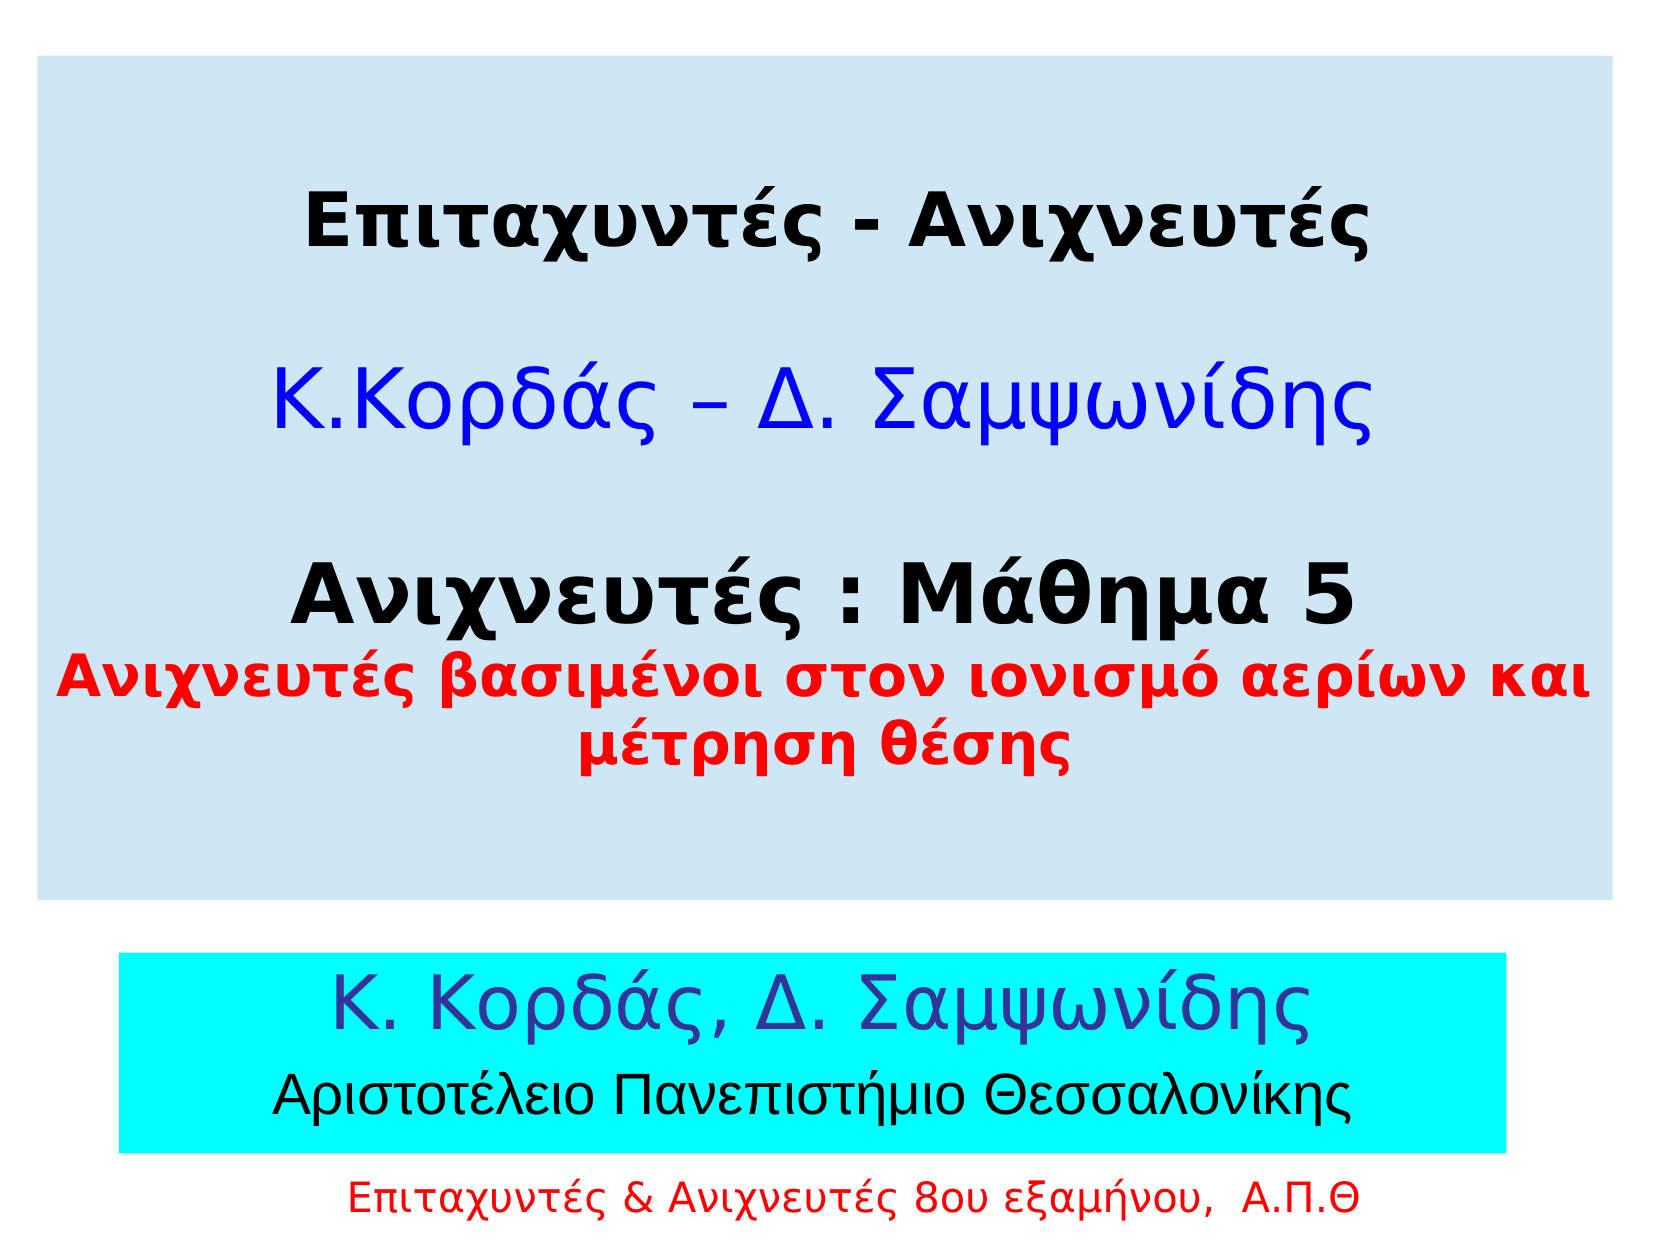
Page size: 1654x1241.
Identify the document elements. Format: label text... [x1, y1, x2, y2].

title Επιταχυντές - Ανιχνευτές Κ.Κορδάς – Δ. Σαμψωνίδης Ανιχνευτές : Μάθημα 5 Ανιχνευτές βασιμένοι στον ιονισμό αερίων και μέτρηση θέσης [37, 55, 1613, 901]
text_box Κ. Κορδάς, Δ. Σαμψωνίδης Αριστοτέλειο Πανεπιστήμιο Θεσσαλονίκης [118, 952, 1507, 1154]
text_box Επιταχυντές & Ανιχνευτές 8ου εξαμήνου, Α.Π.Θ [331, 1165, 1402, 1238]
